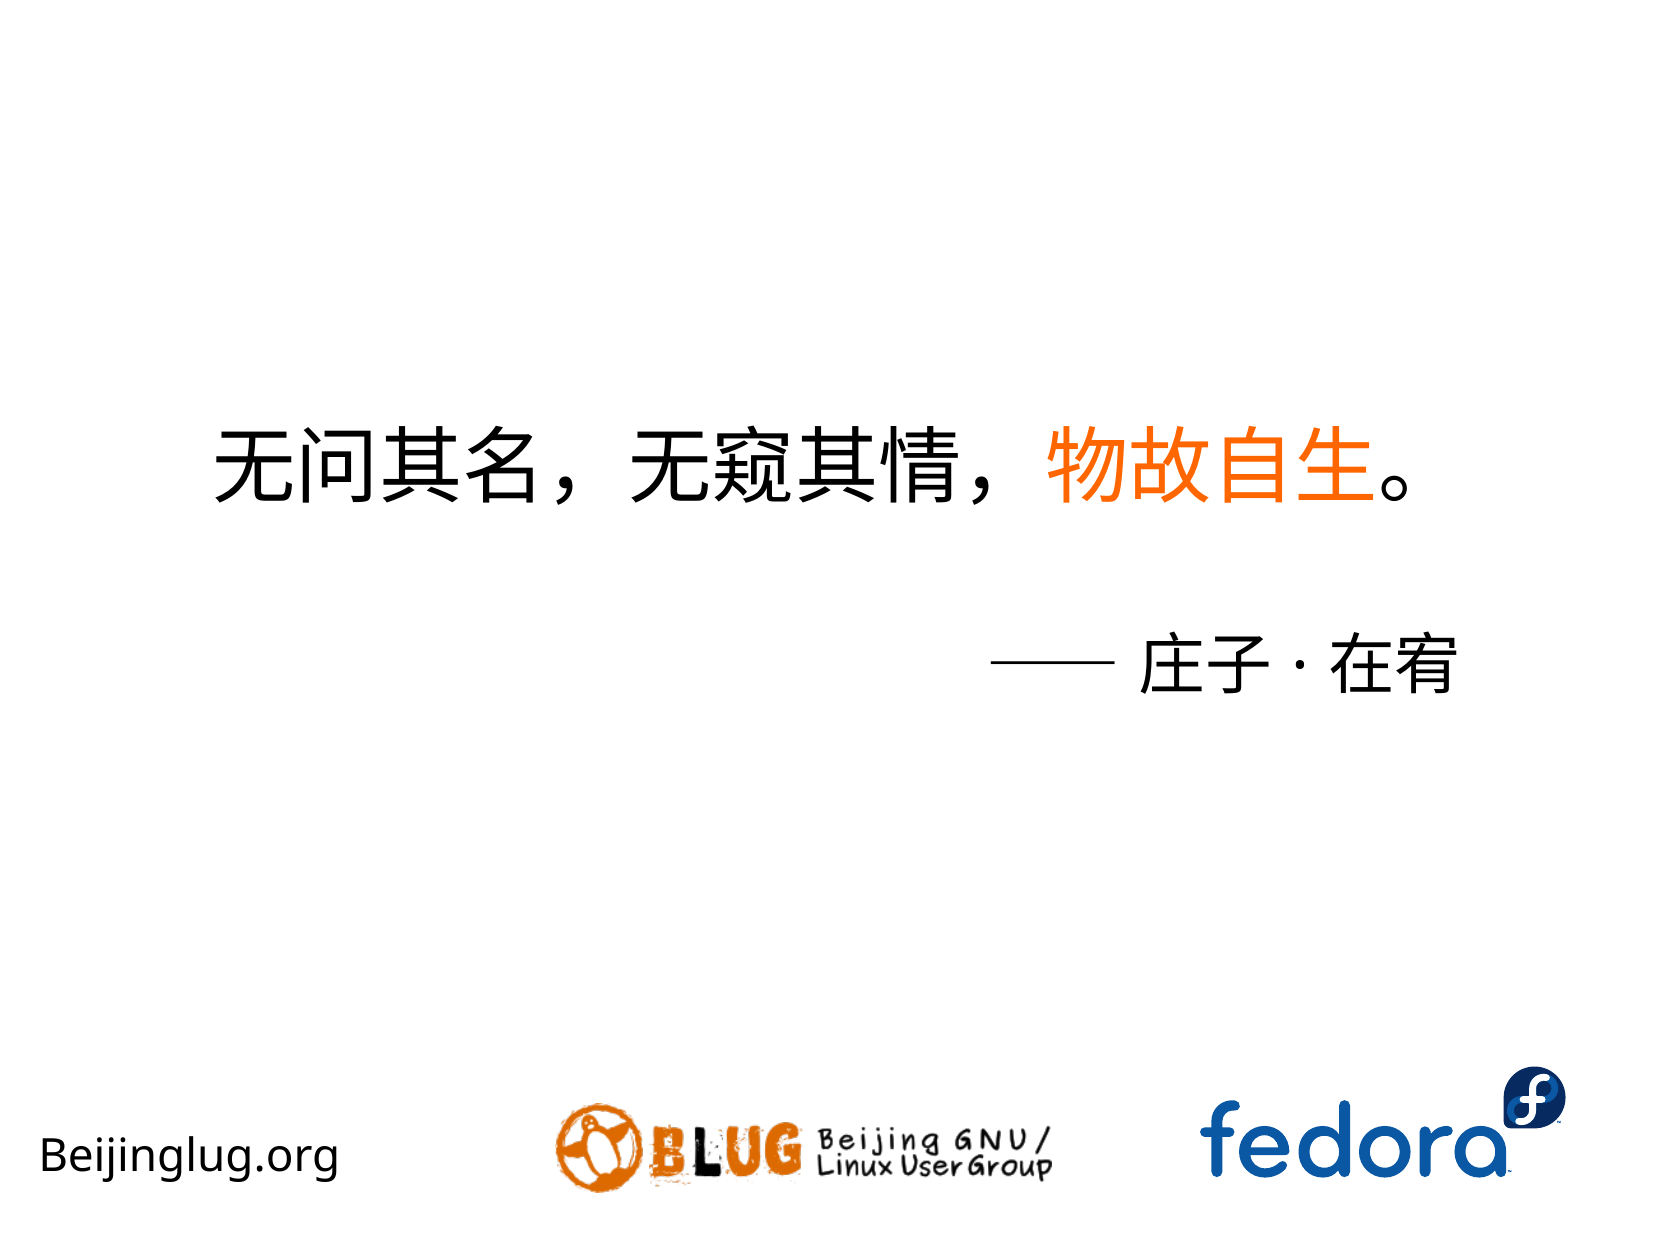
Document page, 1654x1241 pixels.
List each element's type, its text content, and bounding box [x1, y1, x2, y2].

text_box 无问其名，无窥其情，物故自生。 ——庄子·在宥 [197, 392, 1477, 729]
picture [555, 1103, 1052, 1193]
